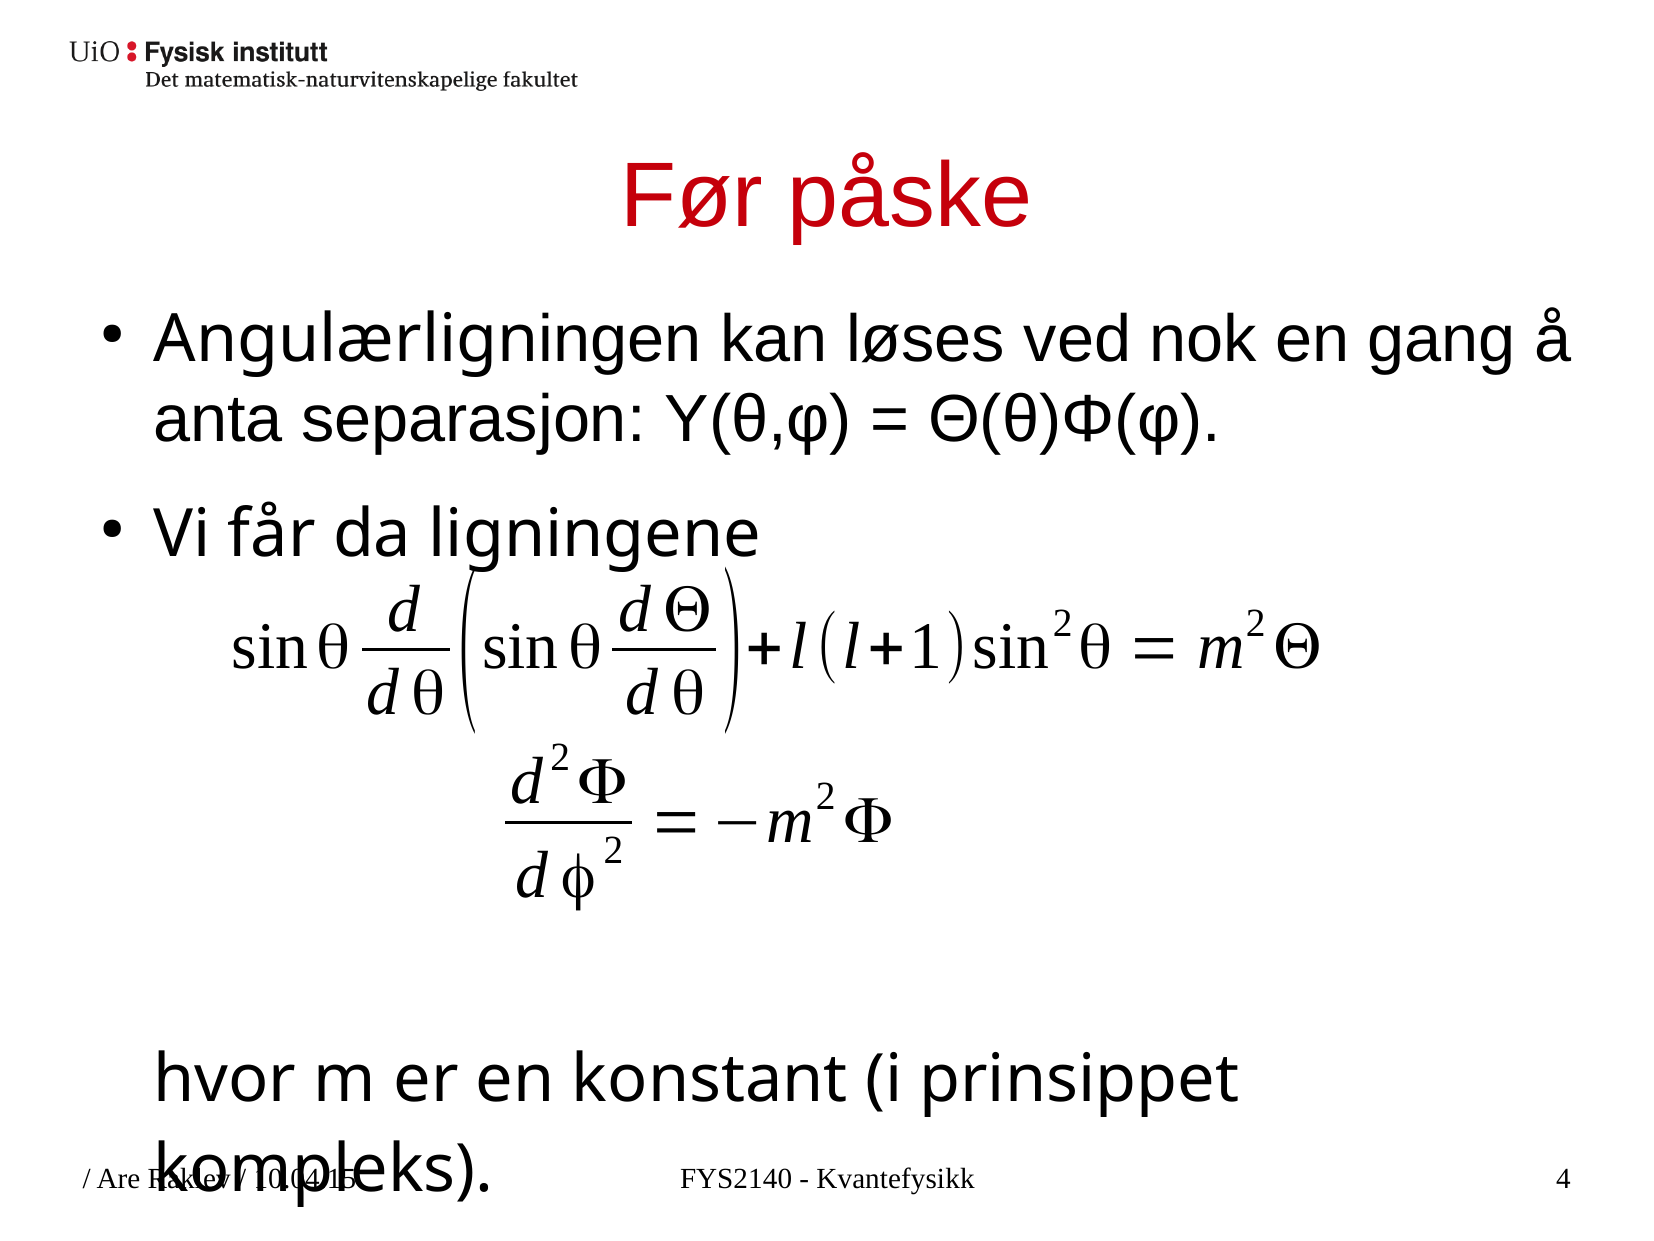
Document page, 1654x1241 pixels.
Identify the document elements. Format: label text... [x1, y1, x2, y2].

title Før påske [82, 90, 1571, 290]
chart [225, 562, 1328, 914]
list Angulærligningen kan løses ved nok en gang å anta separasjon: Y(θ,φ) = Θ(θ)Φ(φ). Vi får da ligningene hvor m er en konstant (i prinsippet kompleks). NB! Angulærligningen må bare løses en gang! [82, 290, 1576, 1095]
picture [68, 37, 581, 93]
